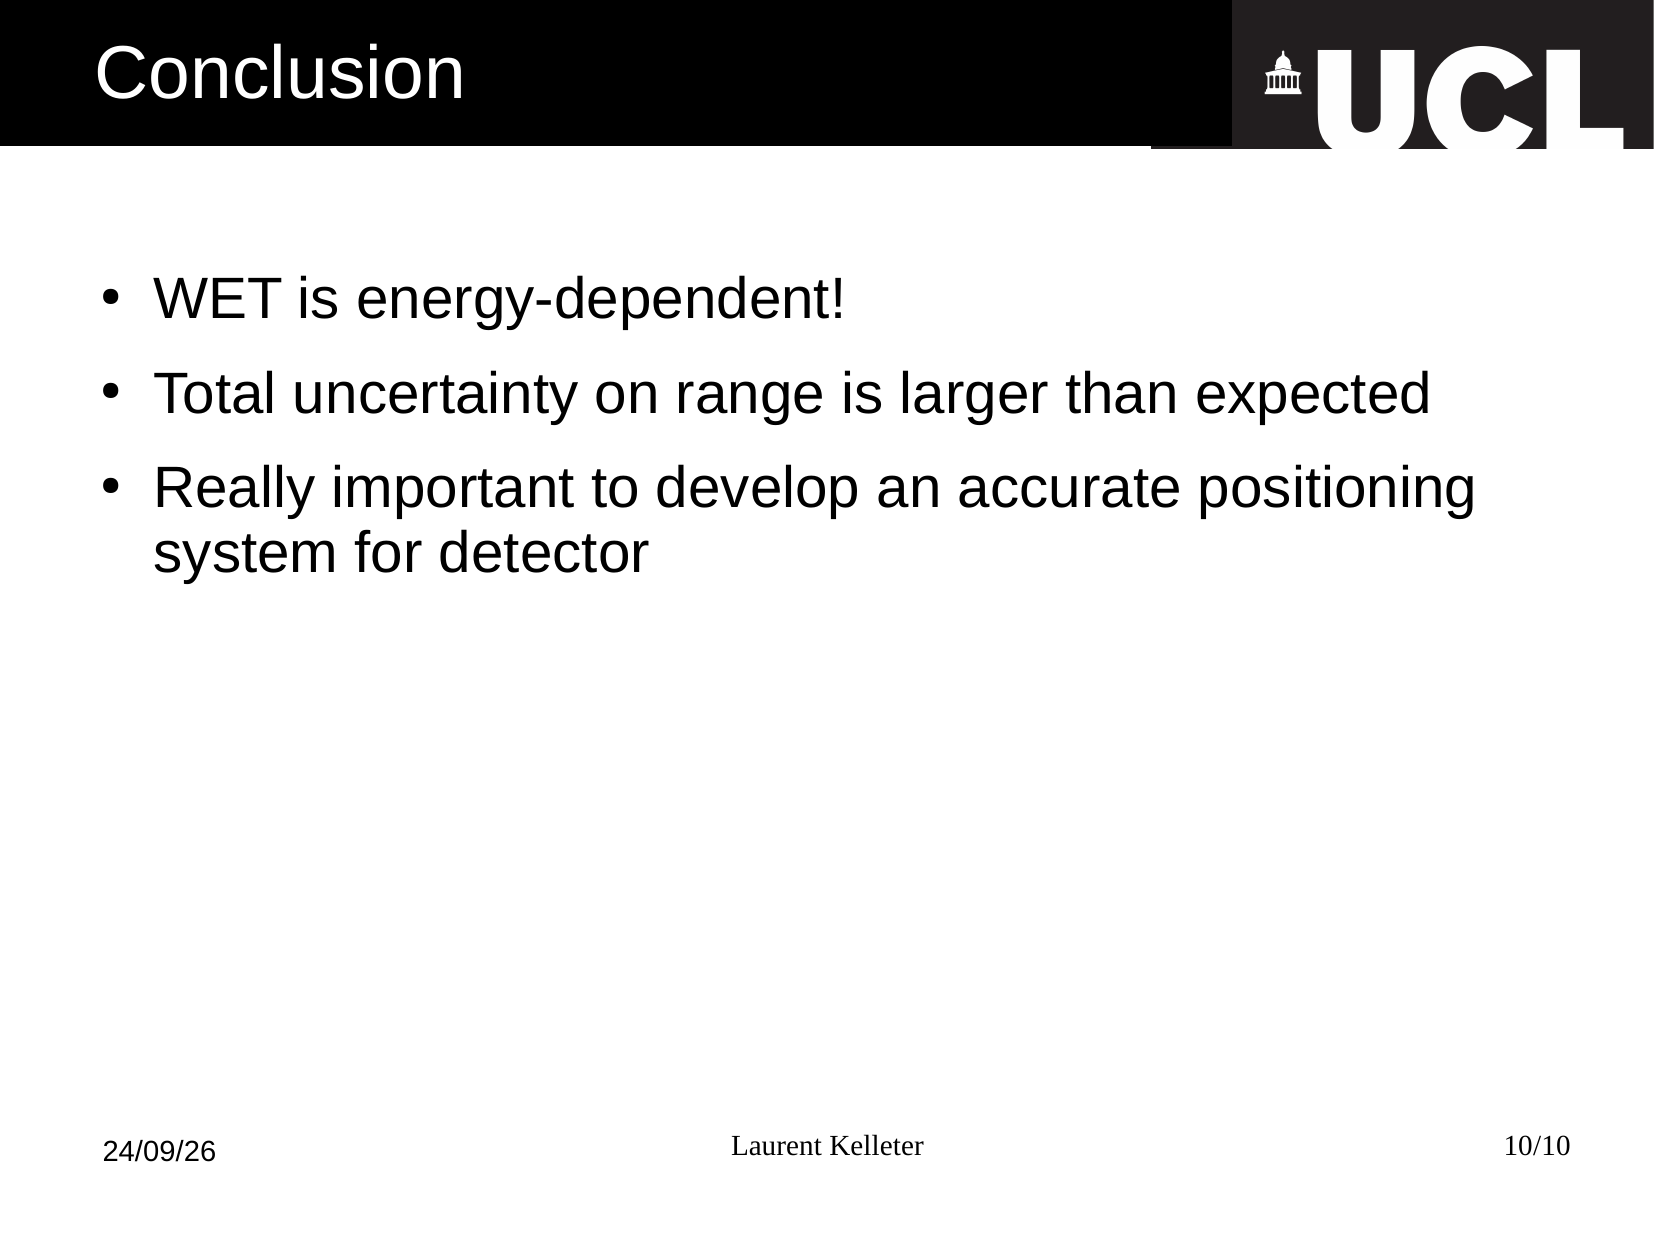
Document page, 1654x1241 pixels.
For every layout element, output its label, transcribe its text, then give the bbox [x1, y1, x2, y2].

title Conclusion [94, 0, 1241, 147]
list WET is energy-dependent! Total uncertainty on range is larger than expected Really important to develop an accurate positioning system for detector [82, 265, 1611, 921]
picture [1151, 0, 1654, 149]
